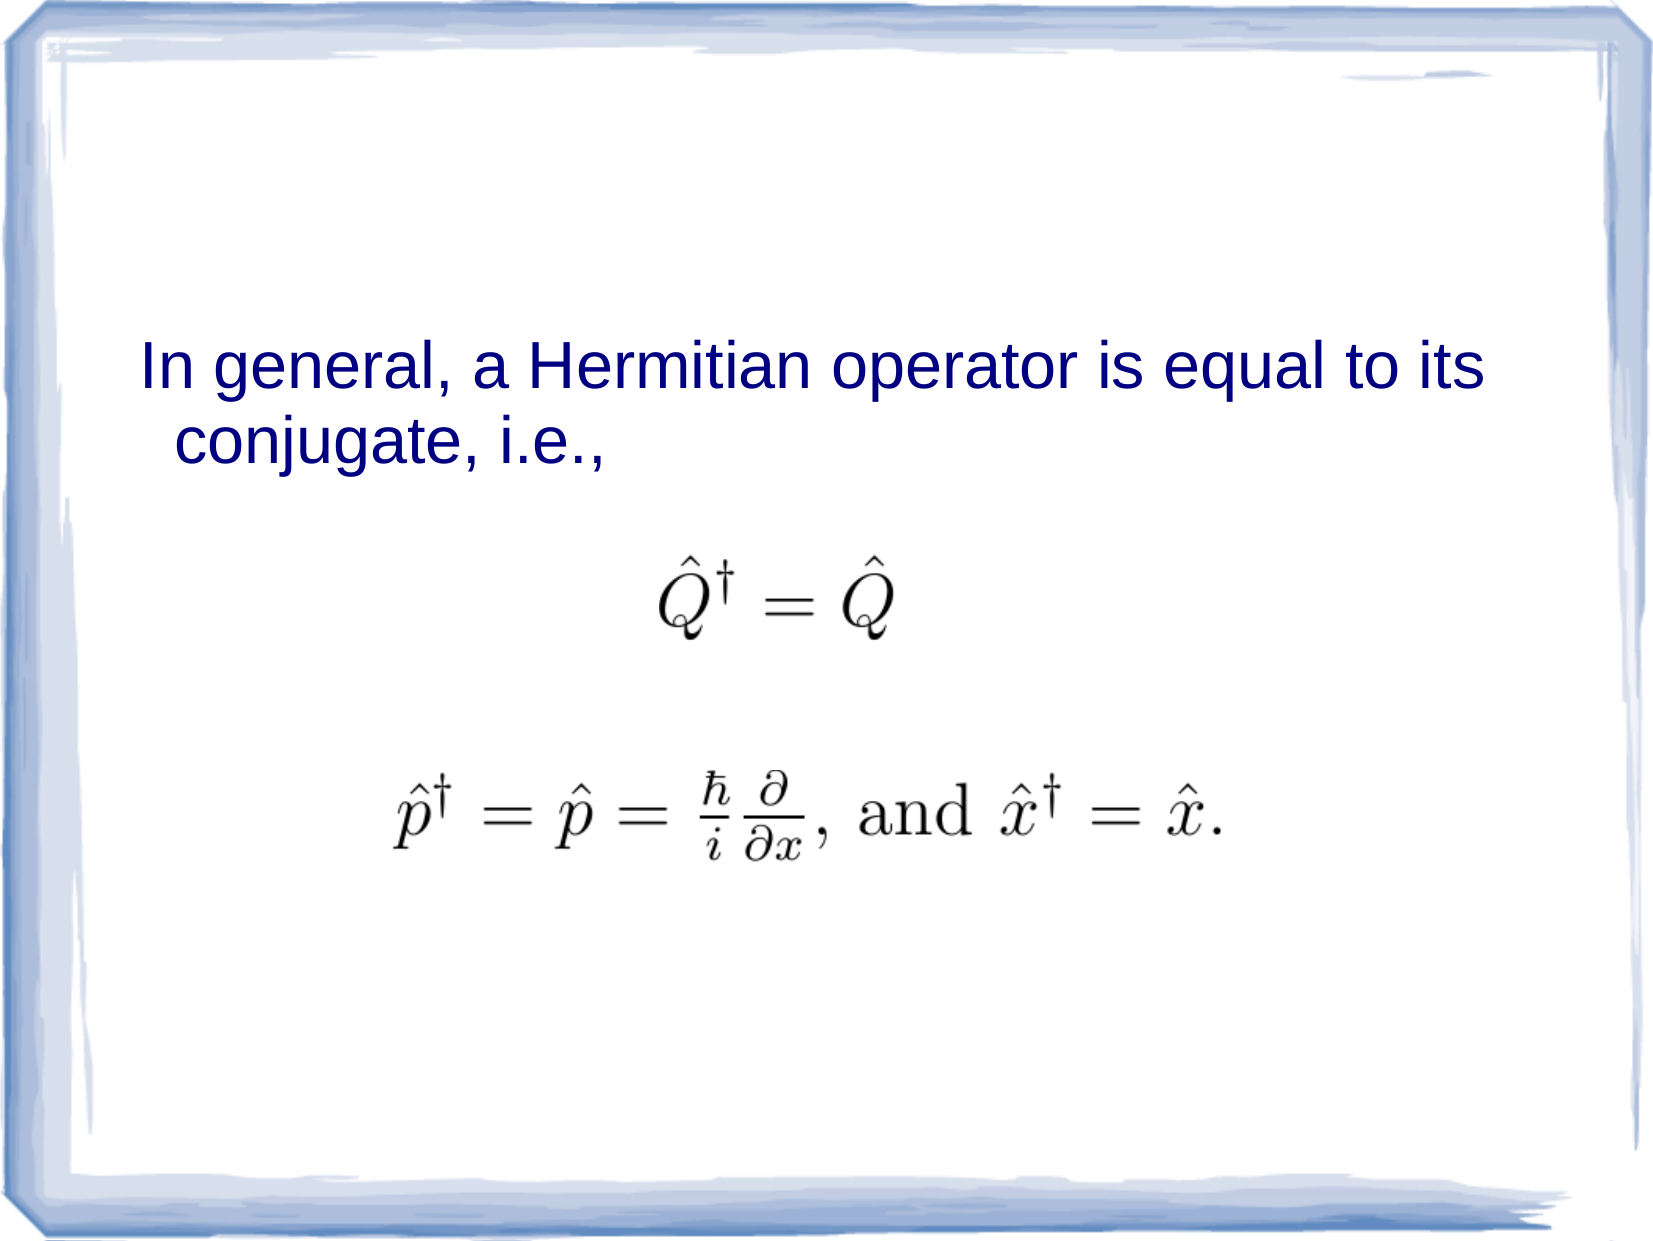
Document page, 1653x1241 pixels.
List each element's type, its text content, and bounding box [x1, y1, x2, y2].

picture [0, 0, 1653, 1241]
list In general, a Hermitian operator is equal to its conjugate, i.e., [117, 324, 1570, 1236]
